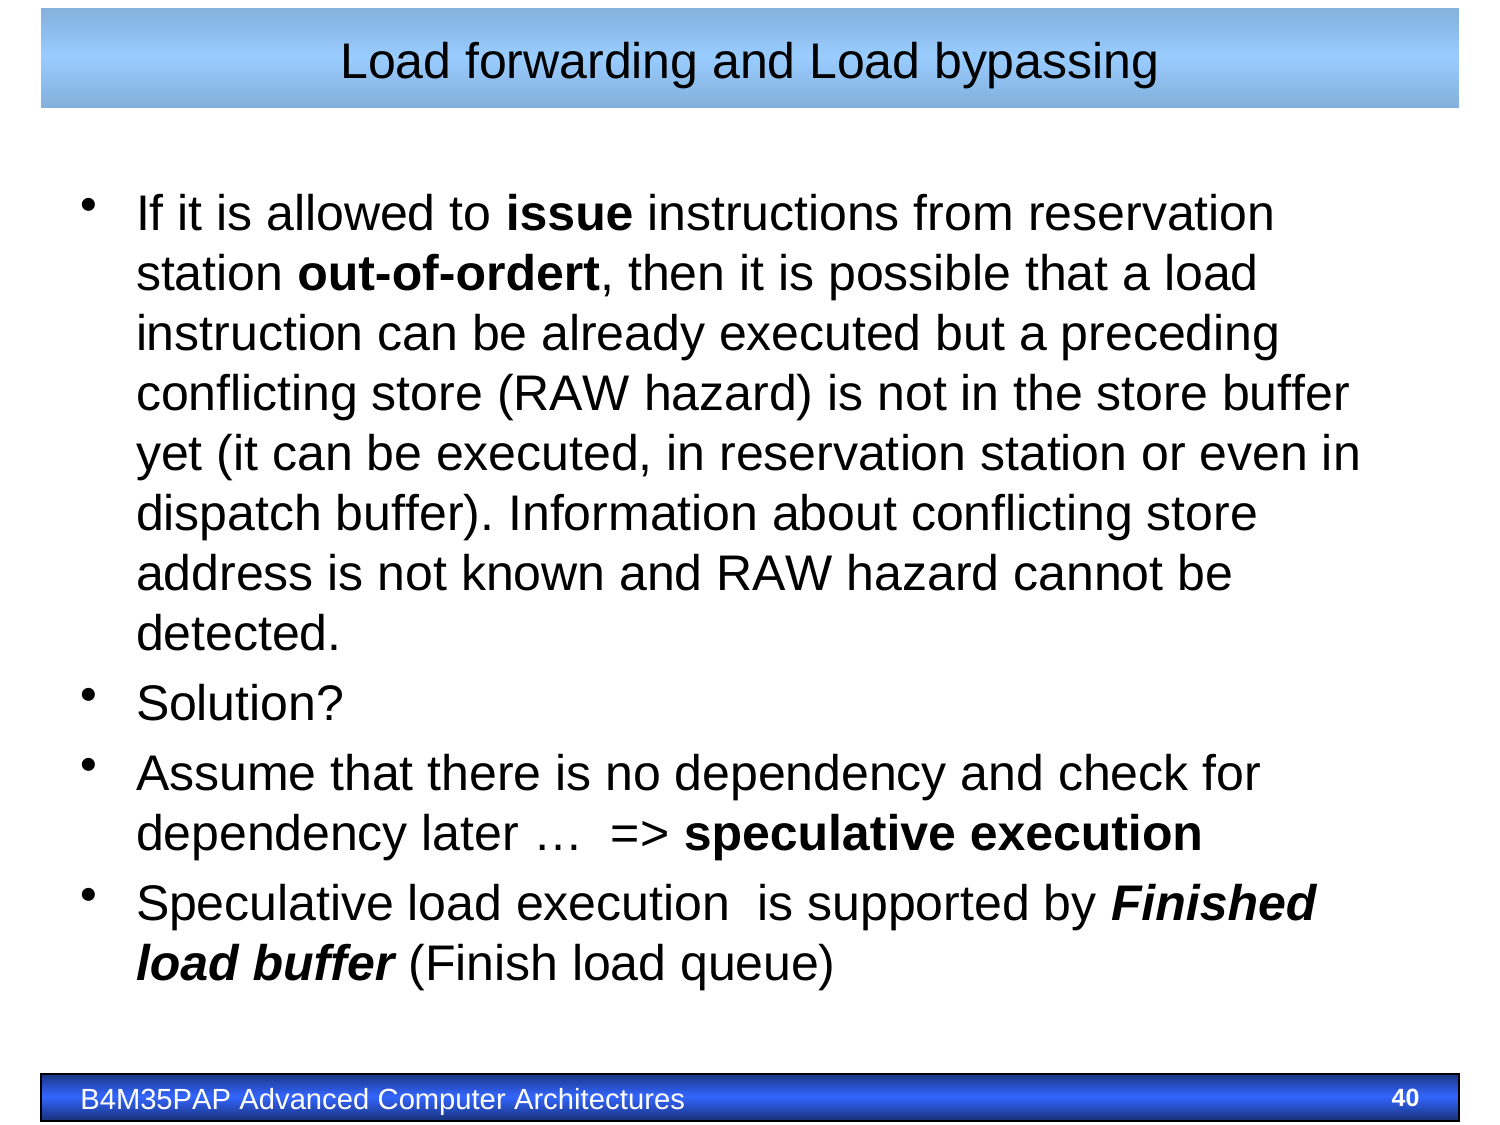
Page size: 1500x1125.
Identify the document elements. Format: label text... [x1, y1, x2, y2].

title Load forwarding and Load bypassing [41, 8, 1459, 108]
list If it is allowed to issue instructions from reservation station out-of-ordert, then it is possible that a load instruction can be already executed but a preceding conflicting store (RAW hazard) is not in the store buffer yet (it can be executed, in reservation station or even in dispatch buffer). Information about conflicting store address is not known and RAW hazard cannot be detected. Solution? Assume that there is no dependency and check for dependency later … => speculative execution Speculative load execution is supported by Finished load buffer (Finish load queue) [64, 172, 1436, 1000]
